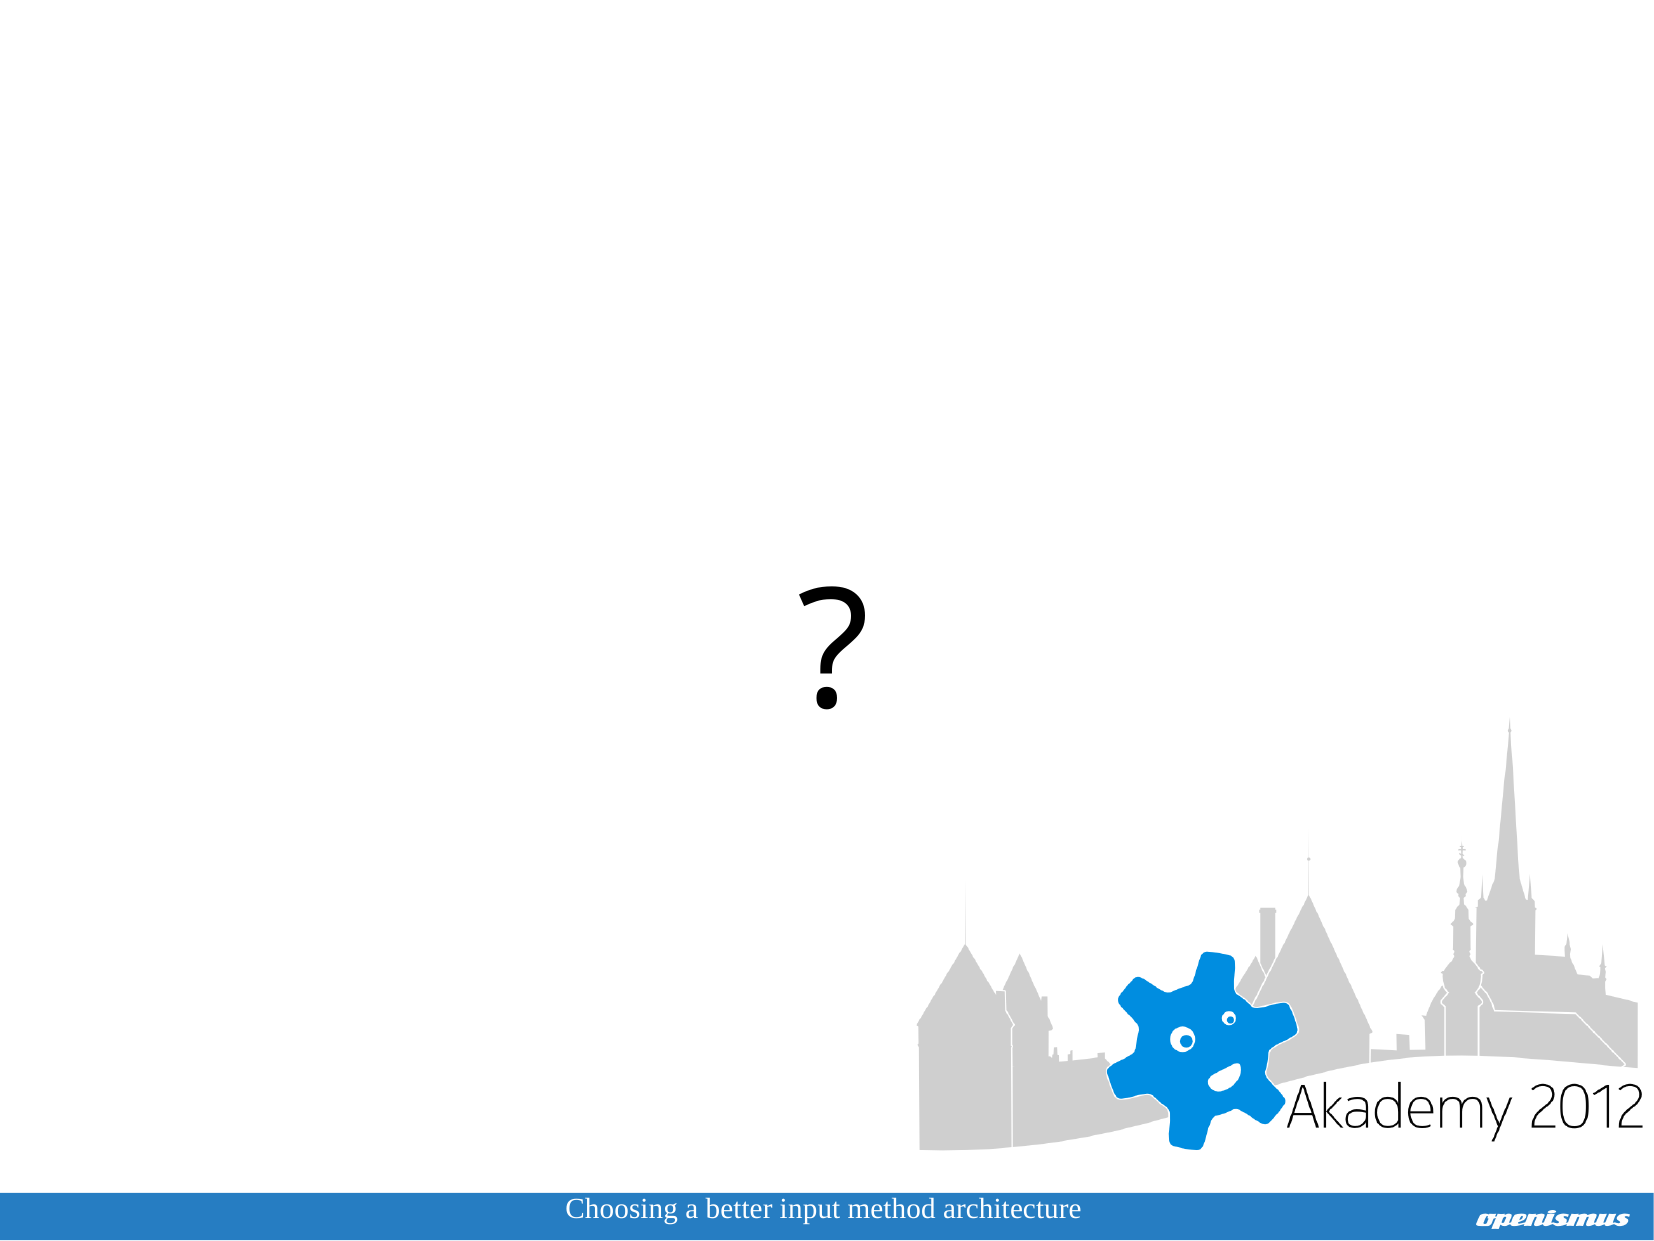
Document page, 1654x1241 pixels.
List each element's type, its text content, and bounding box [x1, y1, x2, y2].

picture [1476, 1210, 1630, 1229]
text_box ? [80, 521, 1587, 724]
picture [900, 660, 1647, 1187]
